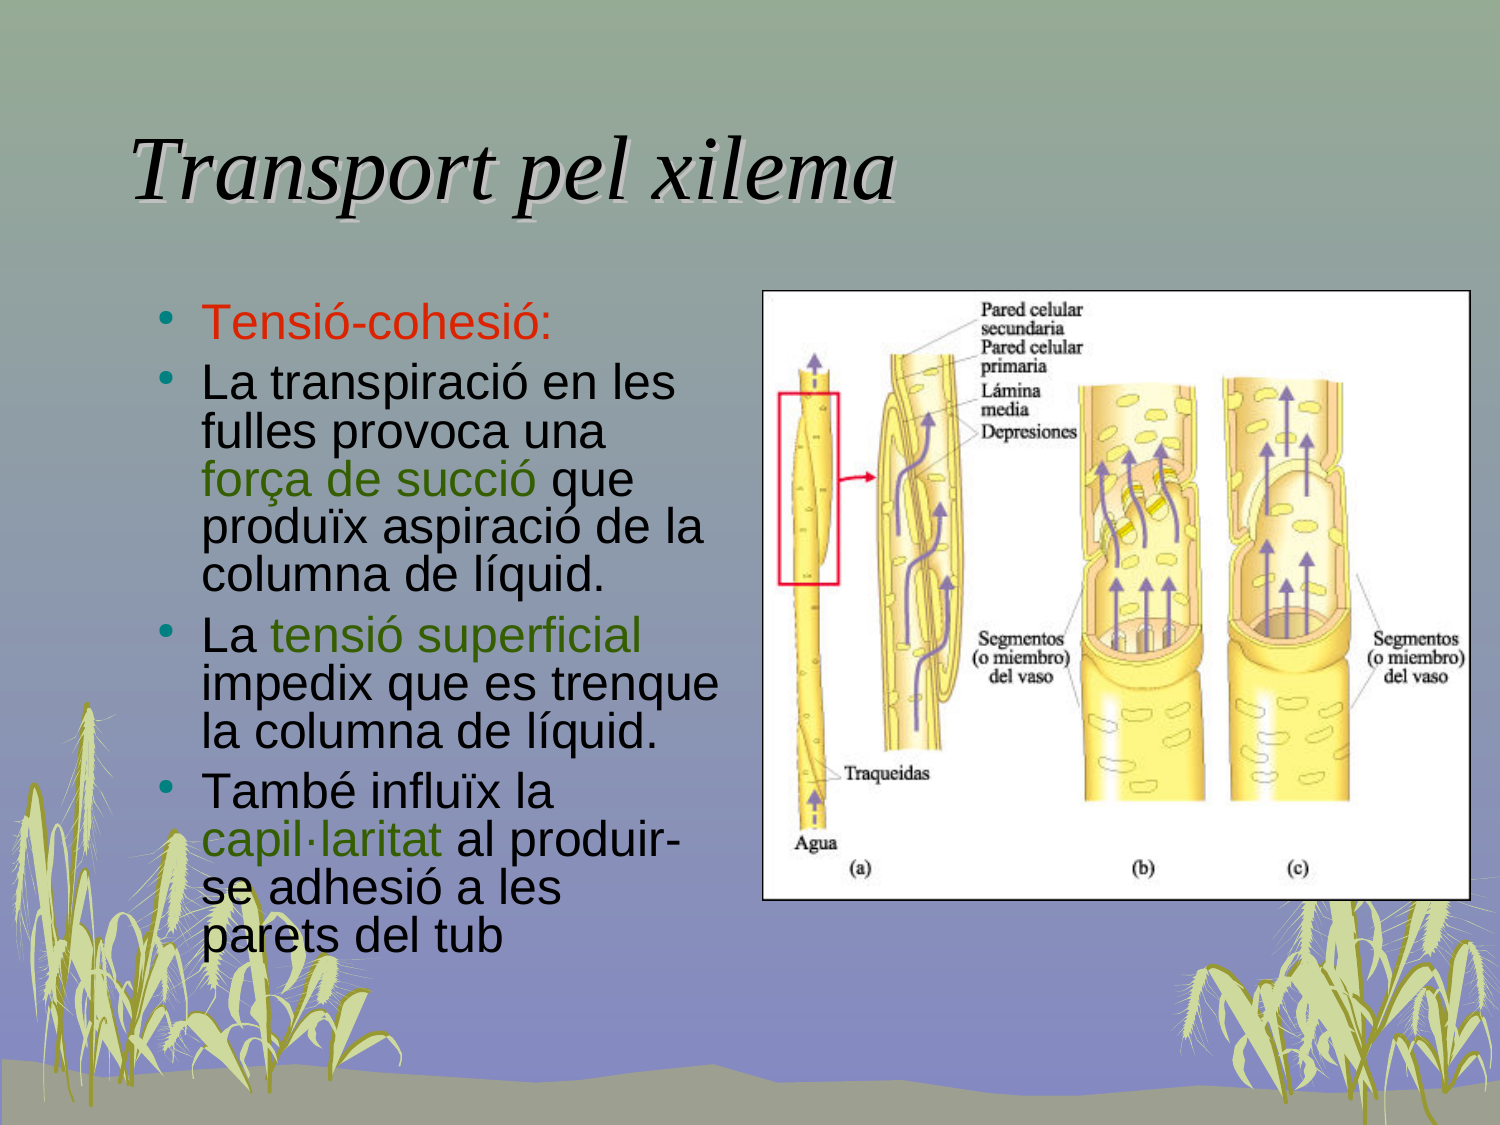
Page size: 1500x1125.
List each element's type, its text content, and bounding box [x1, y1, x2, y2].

list Tensió-cohesió: La transpiració en les fulles provoca una força de succió que produïx aspiració de la columna de líquid. La tensió superficial impedix que es trenque la columna de líquid. També influïx la capil·laritat al produir-se adhesió a les parets del tub [112, 293, 738, 970]
picture [762, 290, 1471, 901]
title Transport pel xilema [112, 68, 1388, 257]
